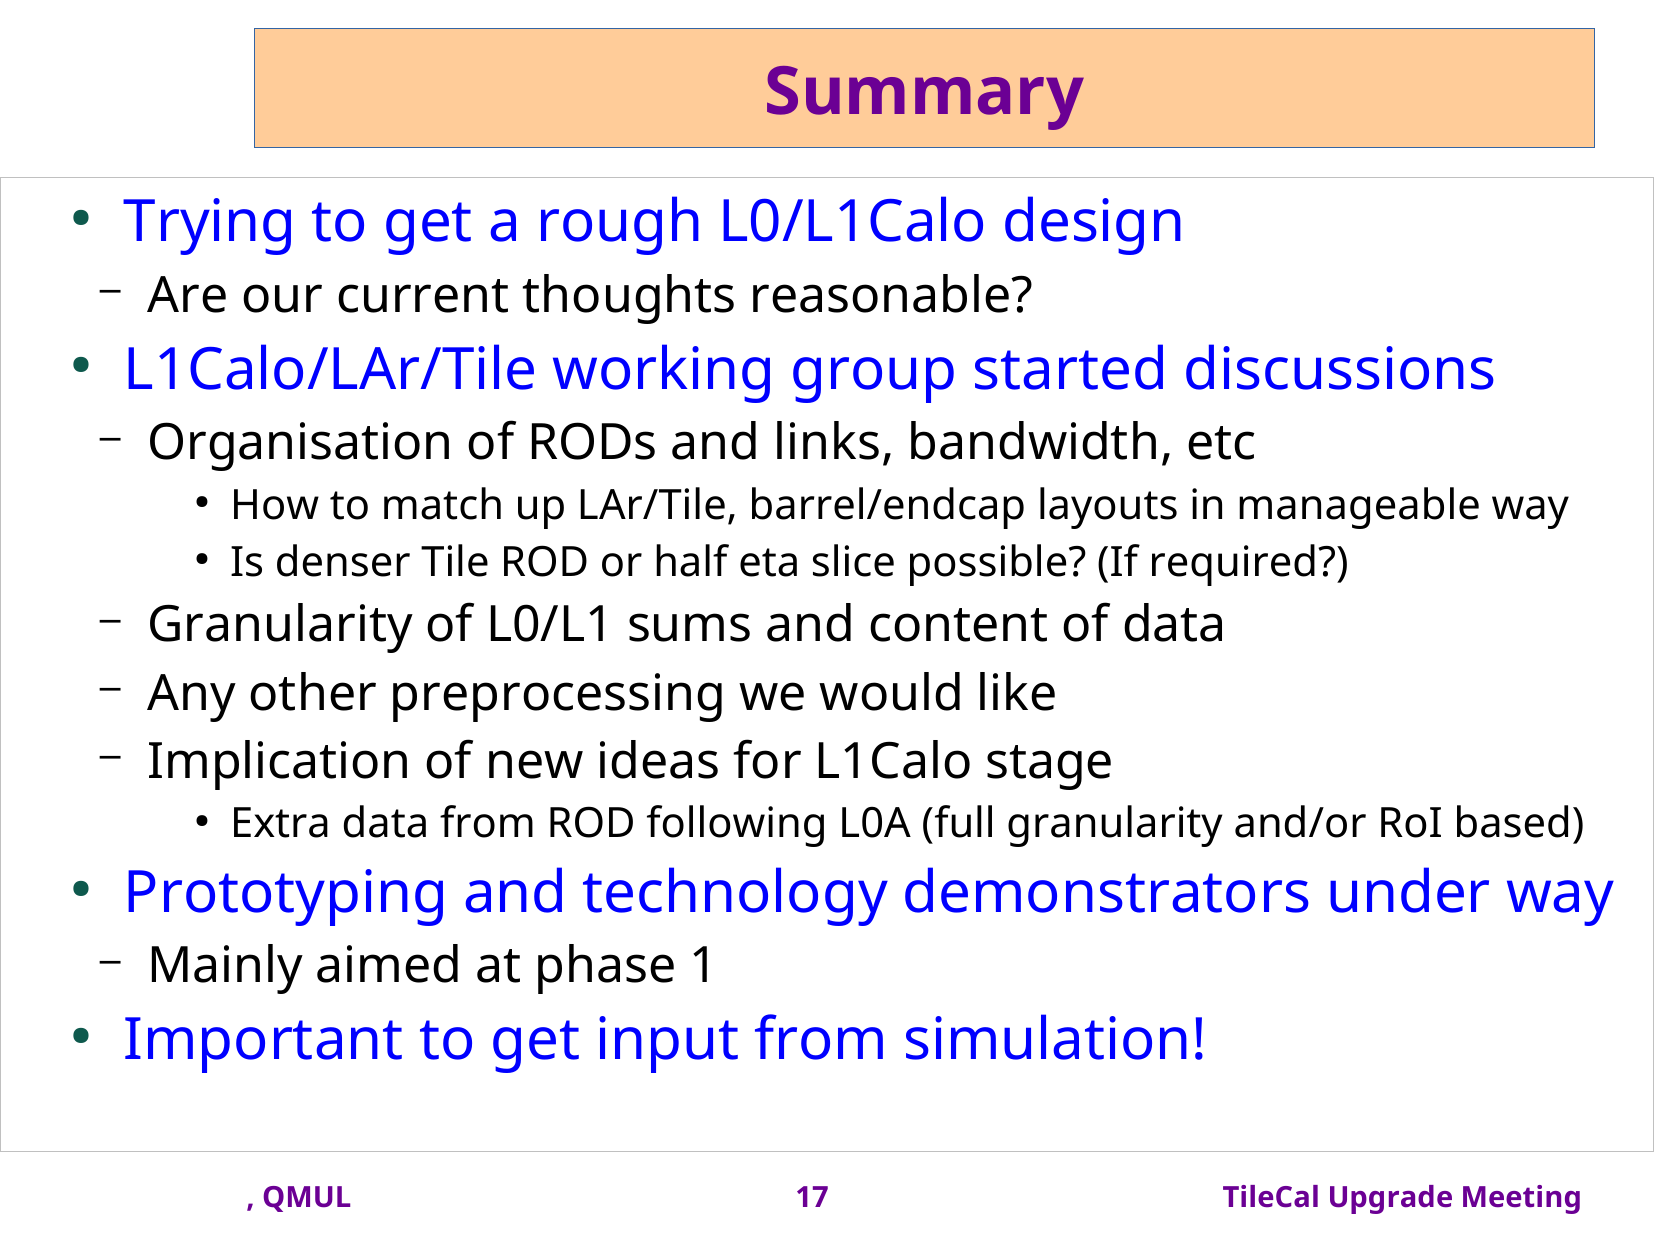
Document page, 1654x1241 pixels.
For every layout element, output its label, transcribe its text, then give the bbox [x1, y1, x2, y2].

title Summary [254, 28, 1595, 148]
list Trying to get a rough L0/L1Calo design Are our current thoughts reasonable? L1Calo/LAr/Tile working group started discussions Organisation of RODs and links, bandwidth, etc How to match up LAr/Tile, barrel/endcap layouts in manageable way Is denser Tile ROD or half eta slice possible? (If required?) Granularity of L0/L1 sums and content of data Any other preprocessing we would like Implication of new ideas for L1Calo stage Extra data from ROD following L0A (full granularity and/or RoI based) Prototyping and technology demonstrators under way Mainly aimed at phase 1 Important to get input from simulation! [52, 179, 1635, 1138]
